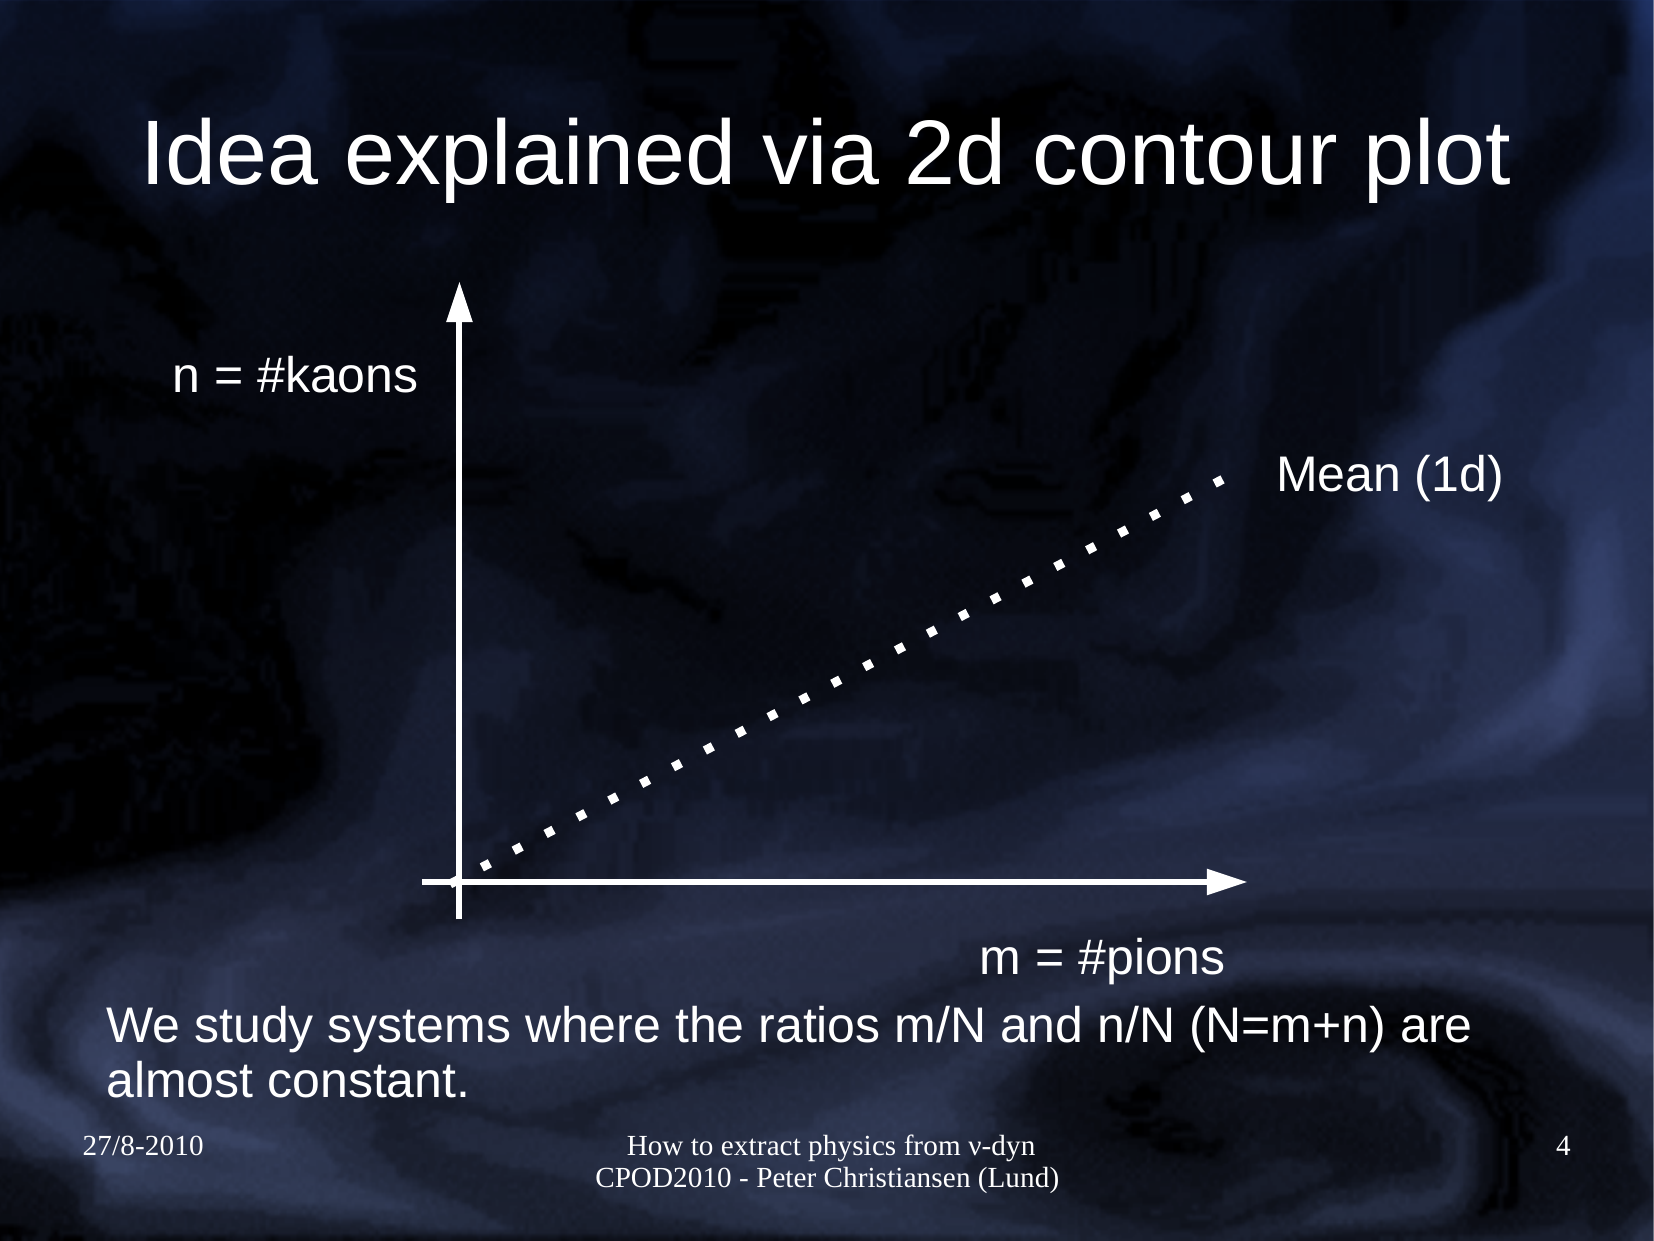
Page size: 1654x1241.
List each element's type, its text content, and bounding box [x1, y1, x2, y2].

text_box n = #kaons [157, 339, 434, 411]
text_box m = #pions [965, 921, 1242, 986]
text_box Mean (1d) [1261, 438, 1534, 510]
picture [0, 0, 1654, 1241]
title Idea explained via 2d contour plot [82, 0, 1571, 410]
text_box We study systems where the ratios m/N and n/N (N=m+n) are almost constant. [88, 986, 1506, 1119]
